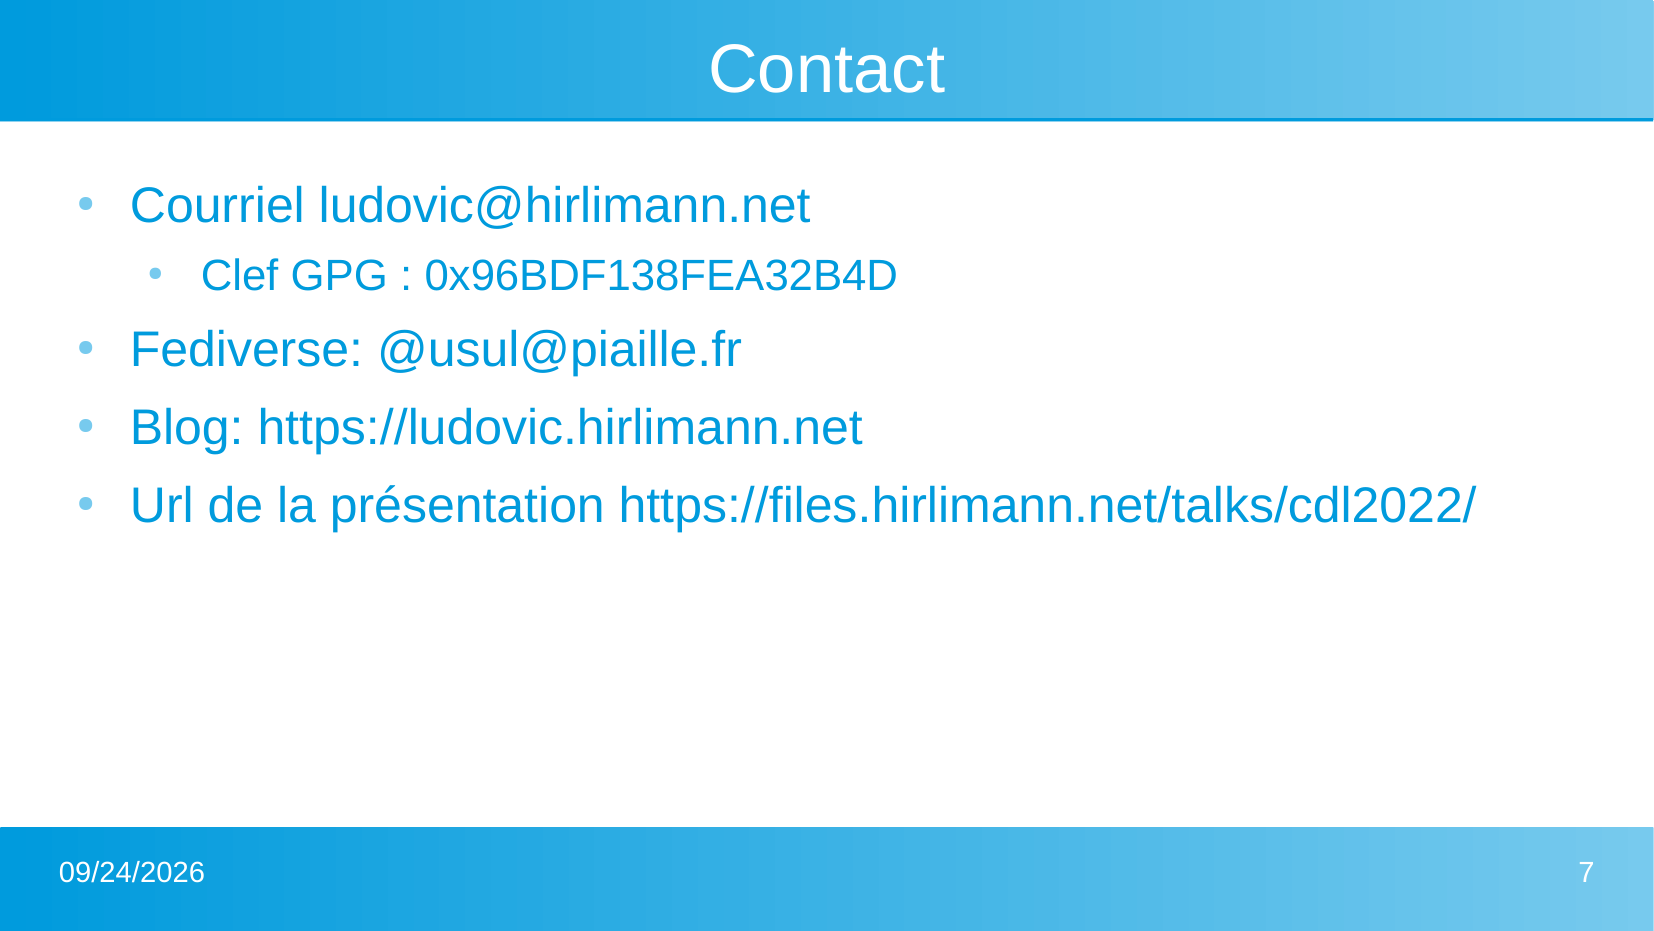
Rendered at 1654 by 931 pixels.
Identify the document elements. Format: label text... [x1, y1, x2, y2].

list Courriel ludovic@hirlimann.net Clef GPG : 0x96BDF138FEA32B4D Fediverse: @usul@piaille.fr Blog: https://ludovic.hirlimann.net Url de la présentation https://files.hirlimann.net/talks/cdl2022/ [59, 177, 1595, 768]
title Contact [59, 29, 1595, 108]
